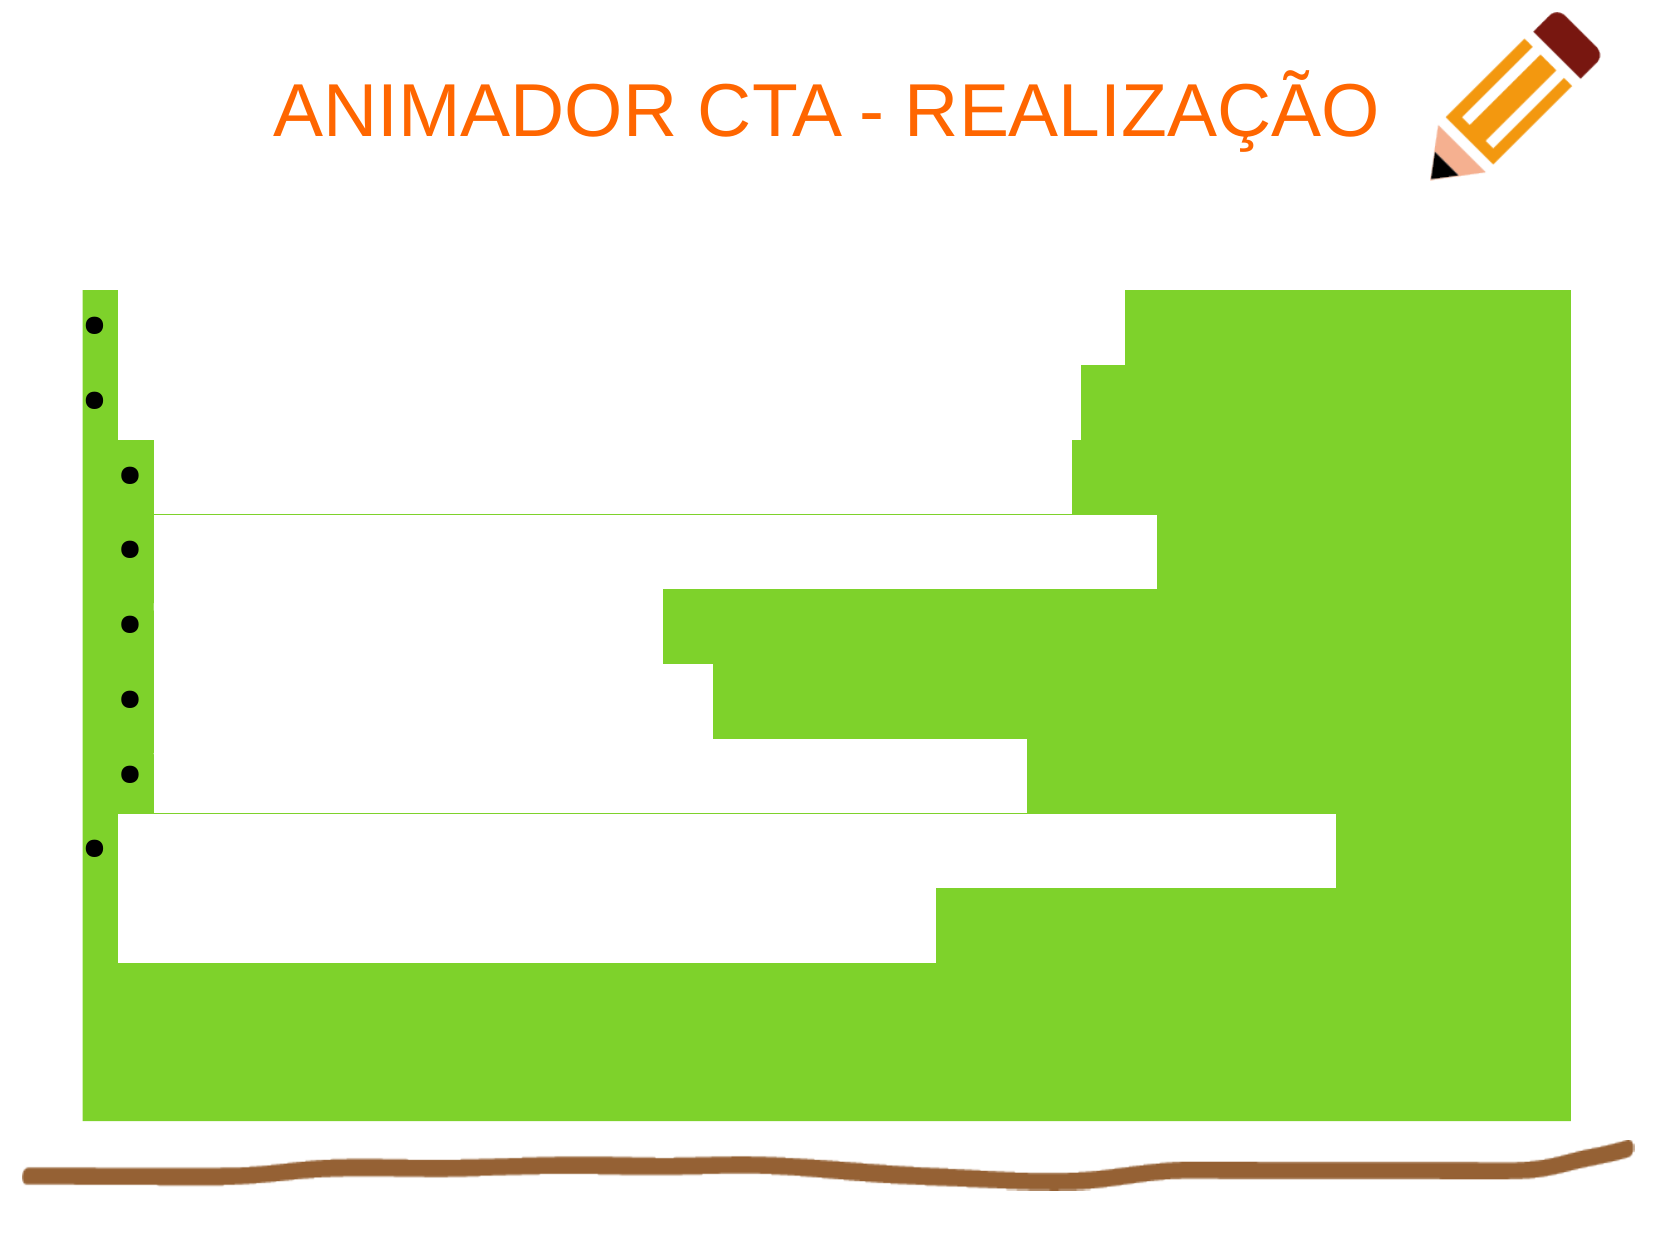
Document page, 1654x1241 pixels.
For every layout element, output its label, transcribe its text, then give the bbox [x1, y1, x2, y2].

subtitle Versão Simplificada e Completa Simulação permite configurar: Ruas verticais (limitado a 10) Ruas horizontais (limitado a 10) Tamanho da rua Número de pistas Velocidade dos automóveis Melhorias permitiram a geração de um arquivo mais simplificado [82, 290, 1571, 1122]
title ANIMADOR CTA - REALIZAÇÃO [82, 49, 1571, 172]
picture [1430, 12, 1601, 181]
picture [22, 1140, 1635, 1191]
